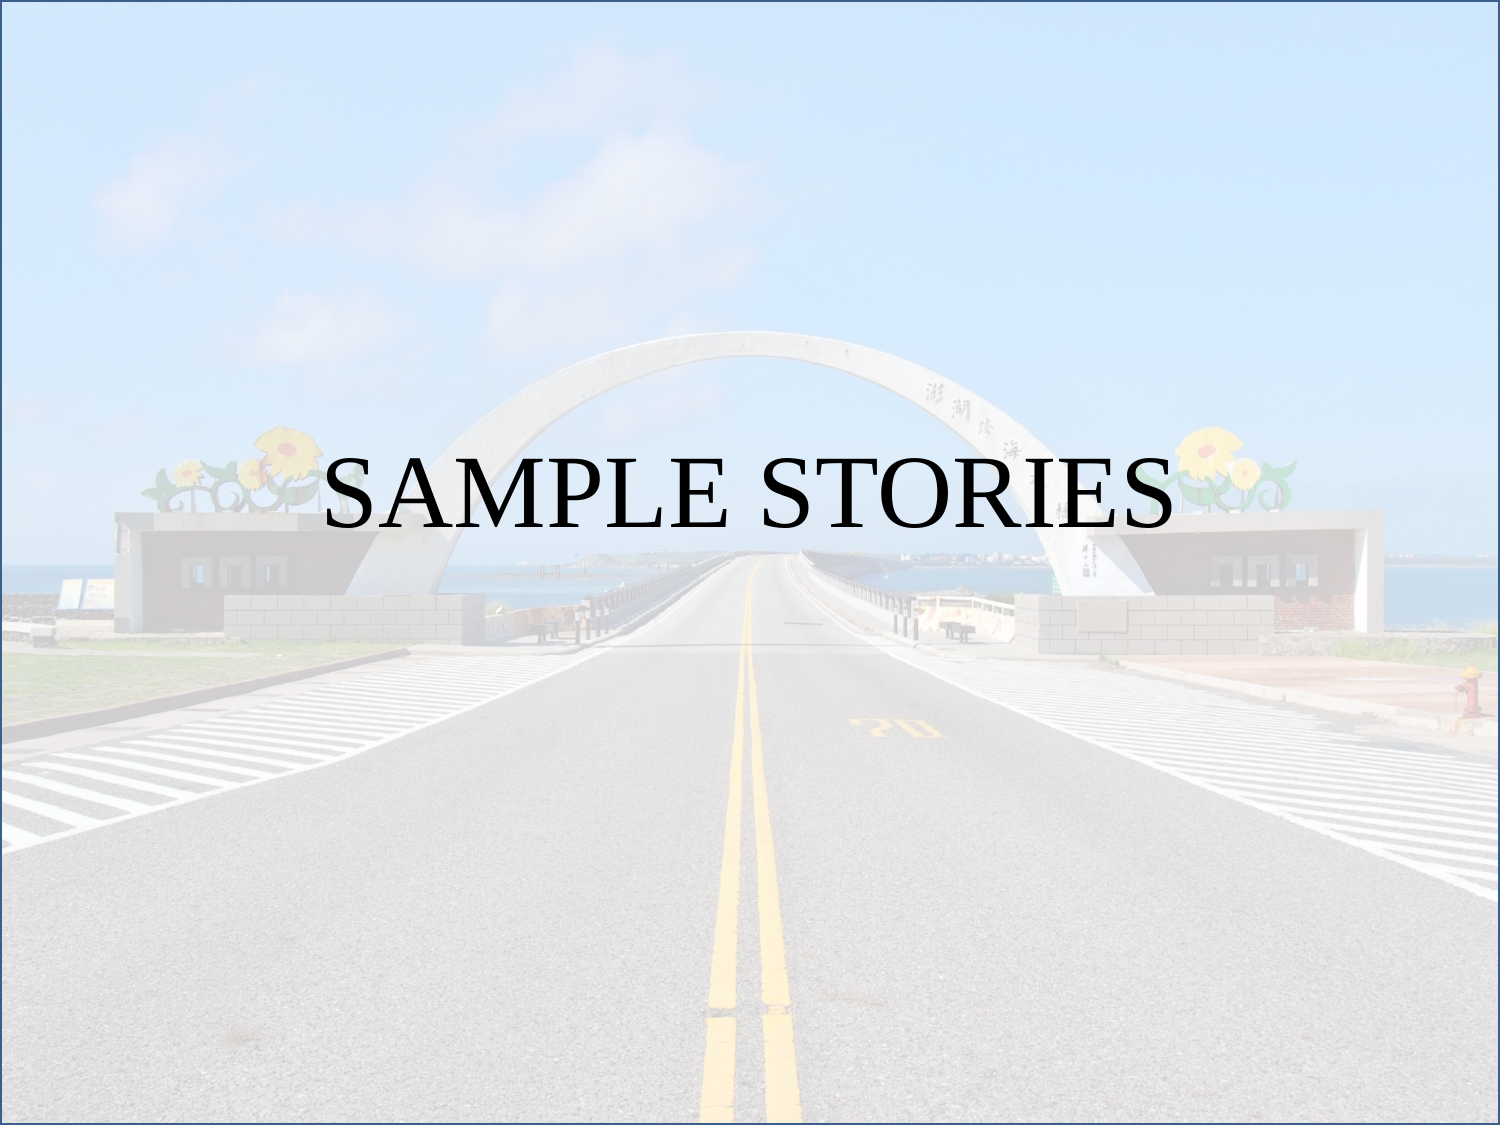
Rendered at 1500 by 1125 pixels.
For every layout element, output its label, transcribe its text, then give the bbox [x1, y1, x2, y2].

title SAMPLE STORIES [112, 243, 1388, 728]
text_box [0, 0, 1500, 1125]
